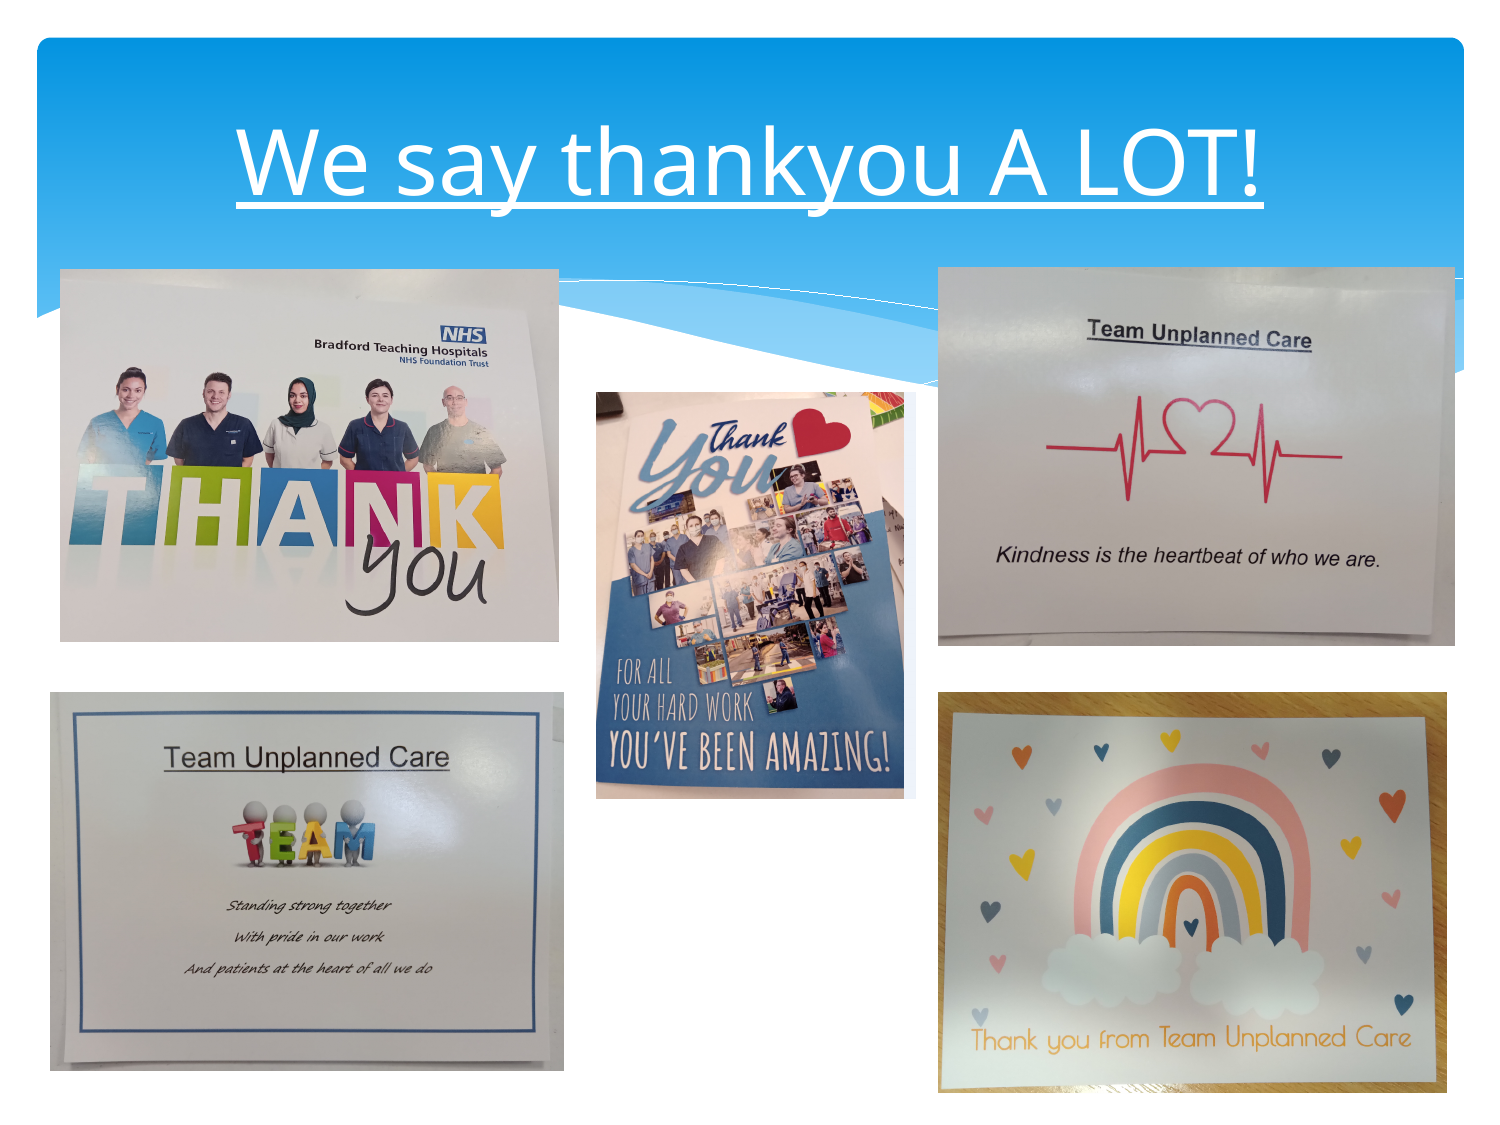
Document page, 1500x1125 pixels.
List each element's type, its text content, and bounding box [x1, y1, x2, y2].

picture [596, 392, 916, 799]
picture [60, 269, 559, 642]
picture [938, 692, 1447, 1094]
title We say thankyou A LOT! [75, 55, 1426, 262]
picture [50, 692, 564, 1071]
picture [938, 267, 1455, 646]
